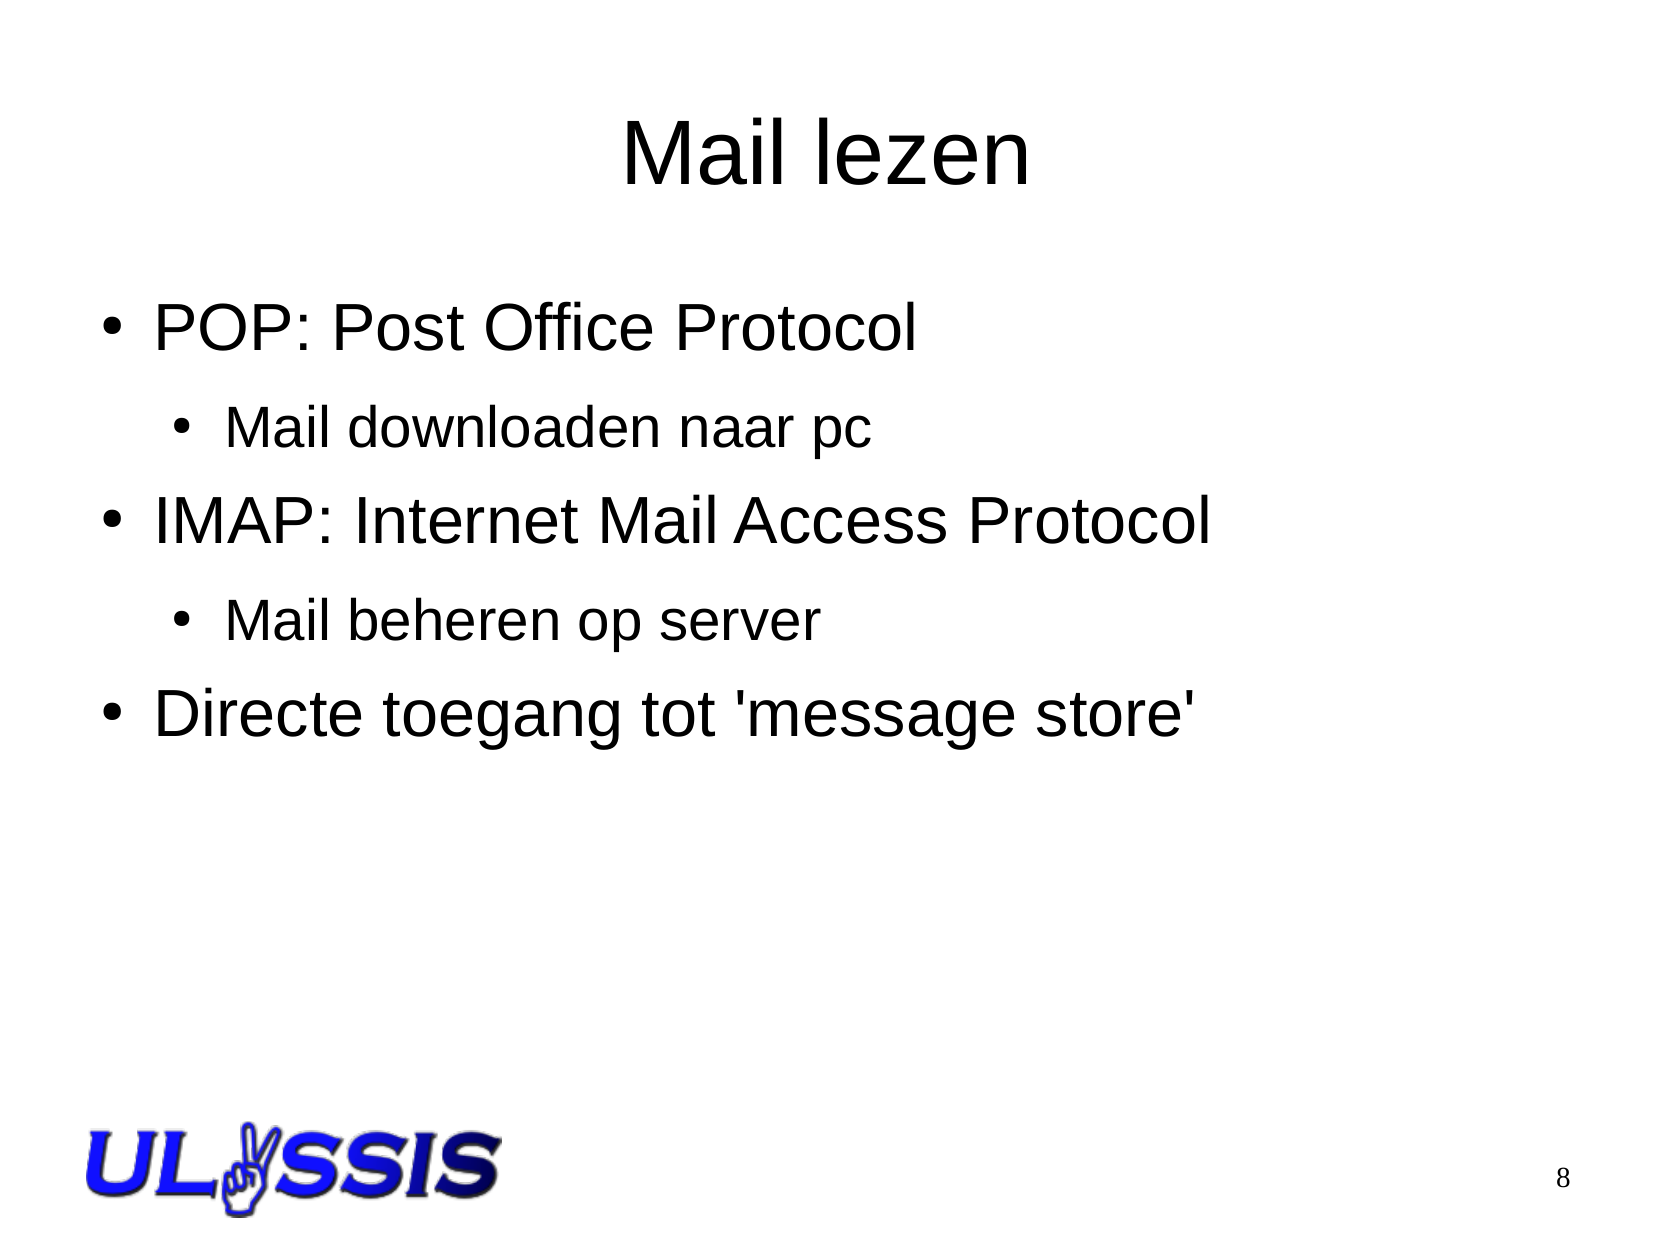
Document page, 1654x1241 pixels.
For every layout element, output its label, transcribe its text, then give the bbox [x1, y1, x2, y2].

title Mail lezen [82, 49, 1571, 257]
list POP: Post Office Protocol Mail downloaden naar pc IMAP: Internet Mail Access Protocol Mail beheren op server Directe toegang tot 'message store' [82, 290, 1571, 1109]
picture [86, 1121, 502, 1218]
